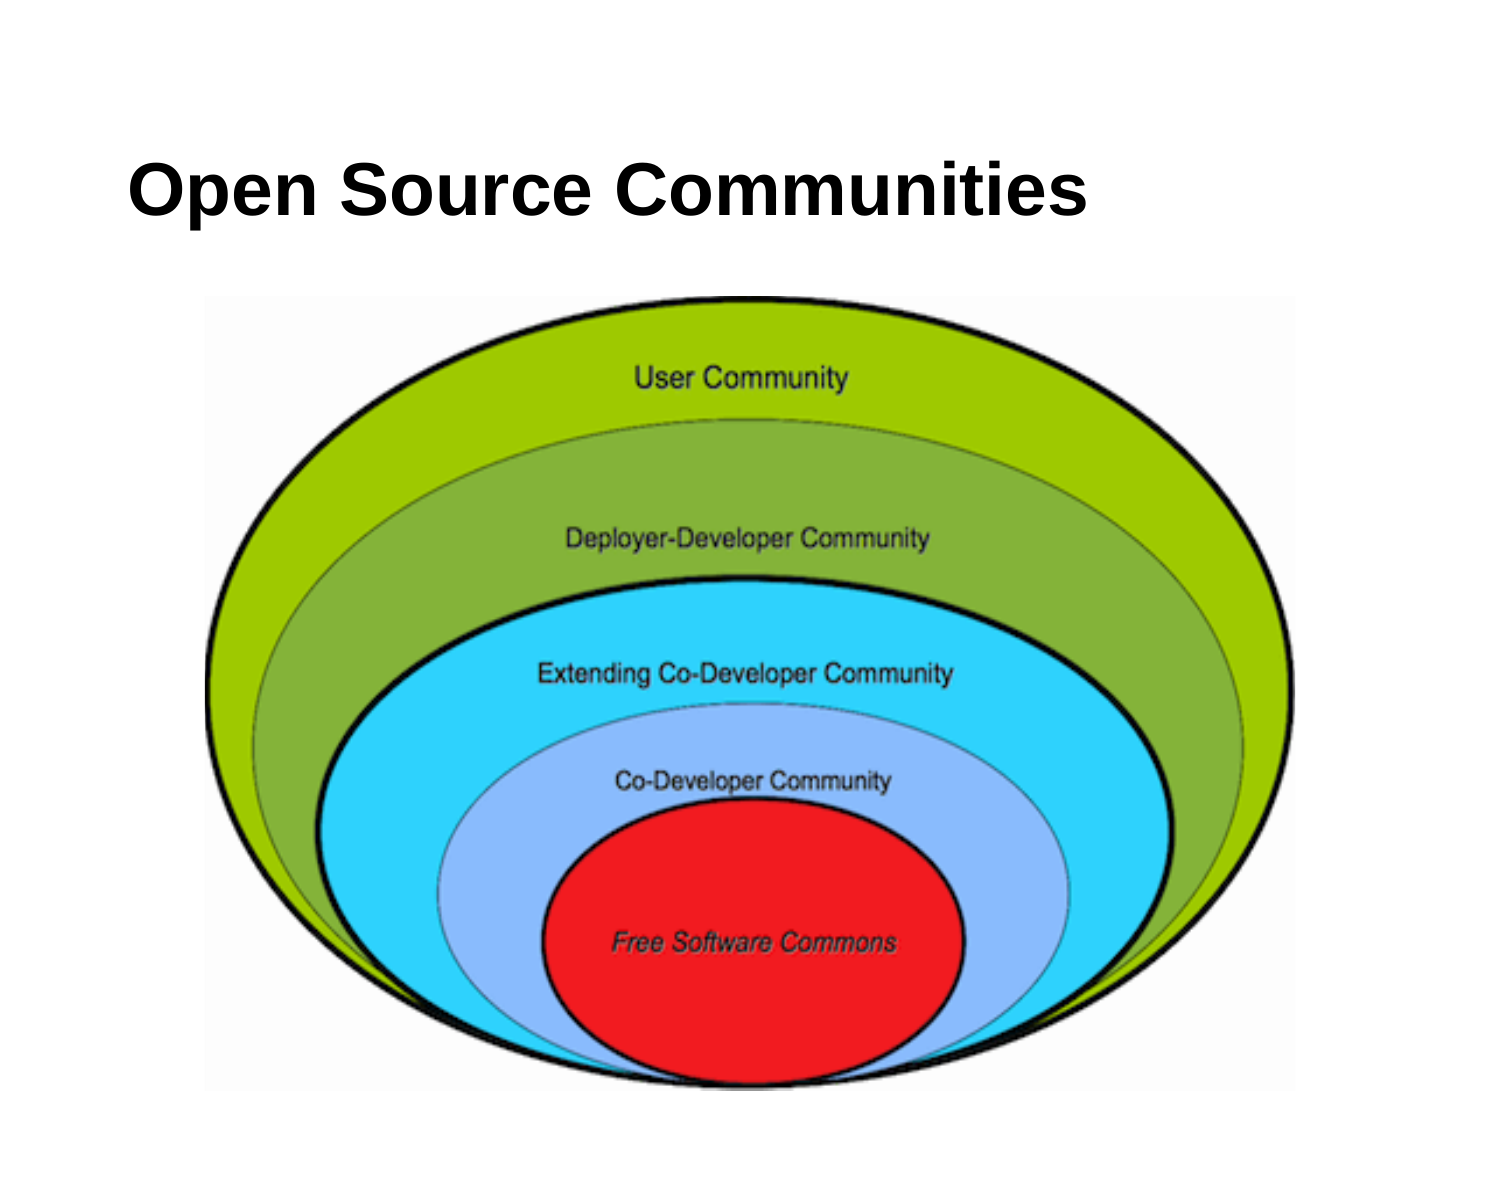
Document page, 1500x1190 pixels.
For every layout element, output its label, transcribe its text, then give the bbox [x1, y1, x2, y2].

text_box [204, 296, 1296, 1091]
title Open Source Communities [75, 15, 1425, 246]
